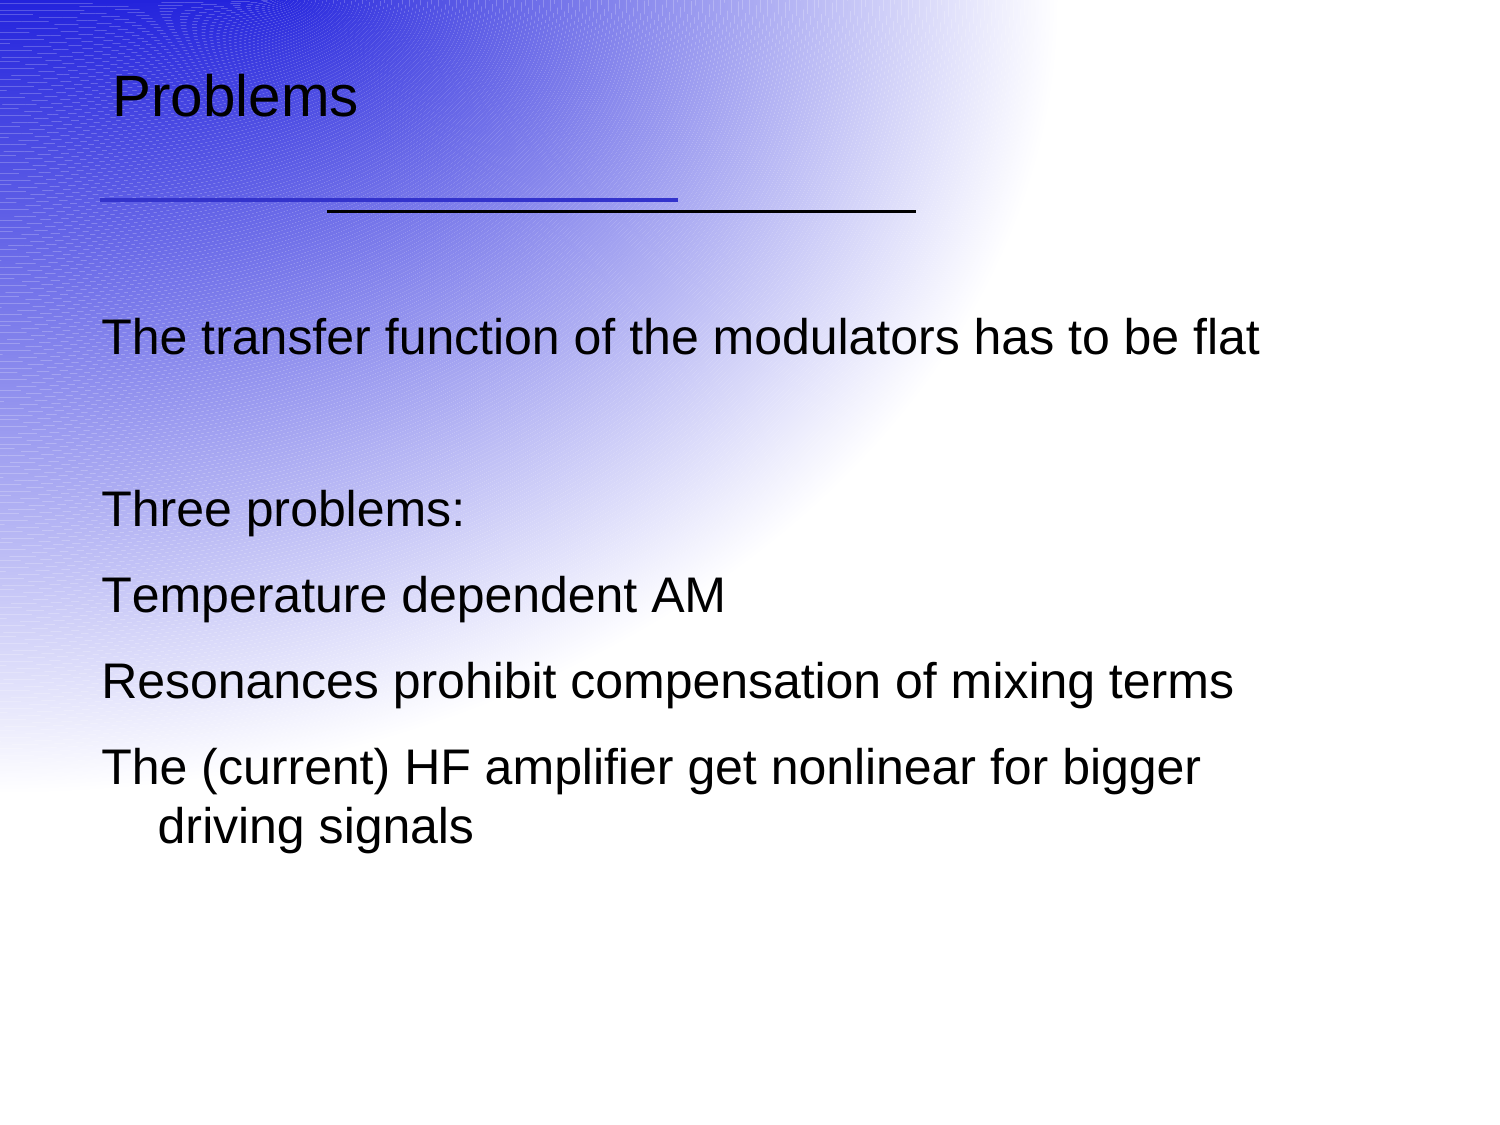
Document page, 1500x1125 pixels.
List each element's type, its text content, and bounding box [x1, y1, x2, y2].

title Problems [112, 24, 1388, 163]
list The transfer function of the modulators has to be flat Three problems: Temperature dependent AM Resonances prohibit compensation of mixing terms The (current) HF amplifier get nonlinear for bigger driving signals [101, 305, 1377, 851]
